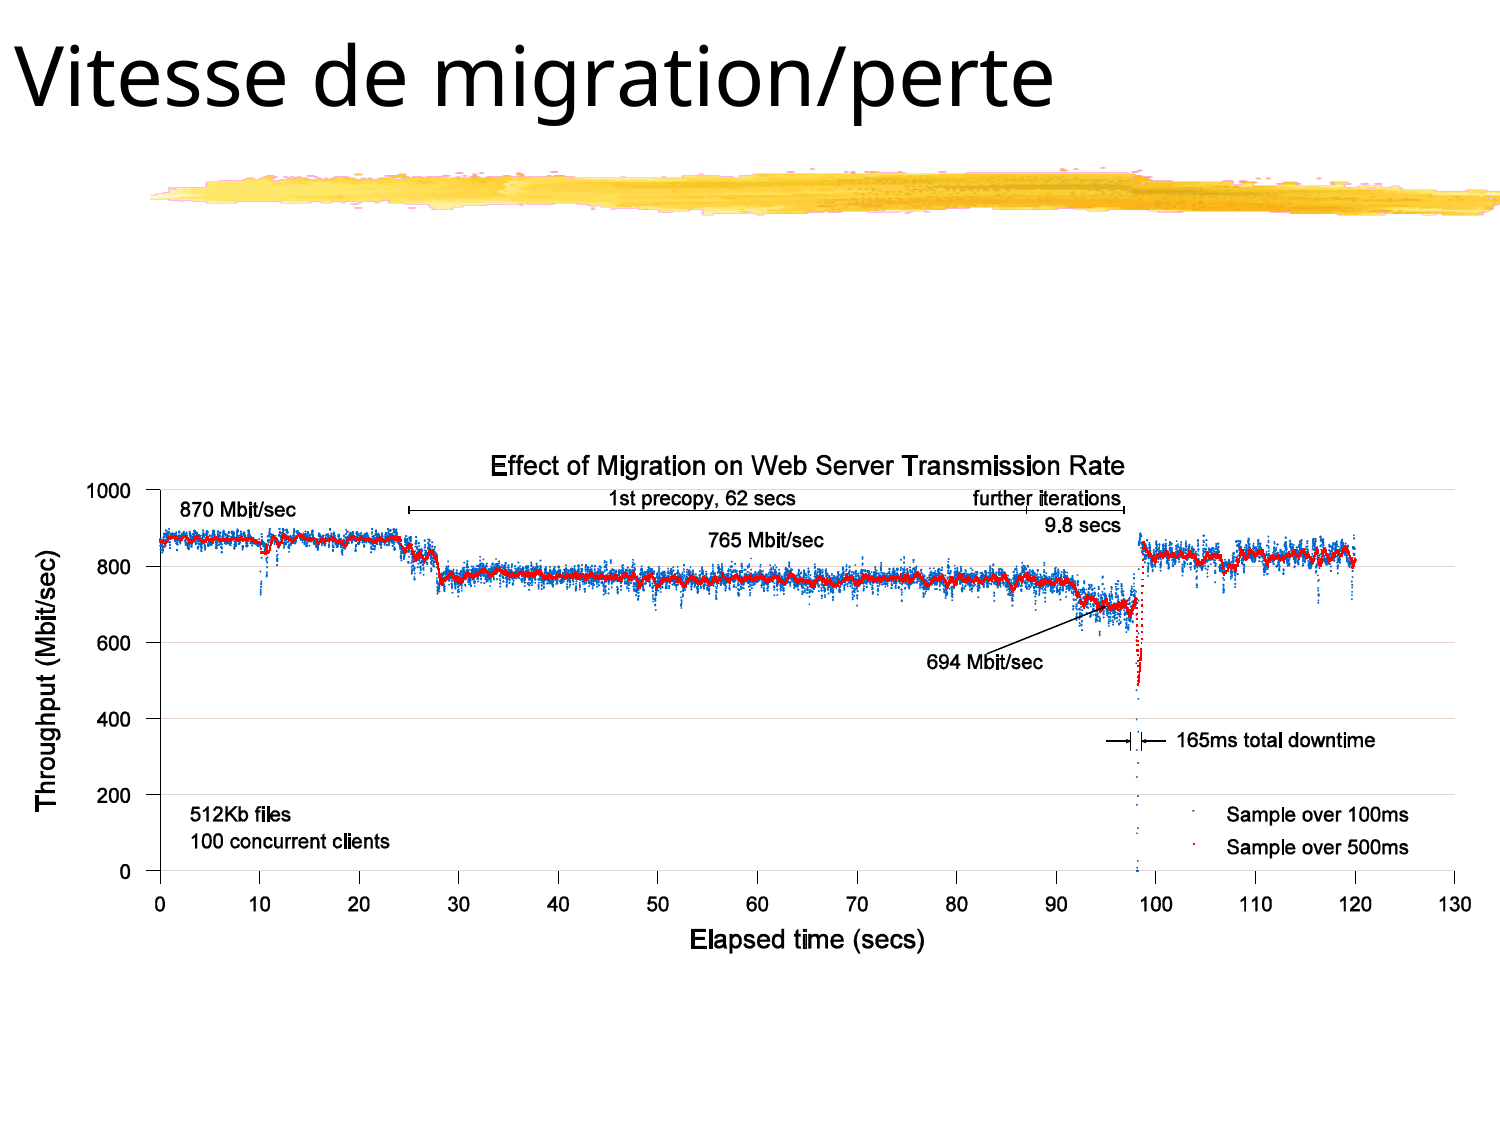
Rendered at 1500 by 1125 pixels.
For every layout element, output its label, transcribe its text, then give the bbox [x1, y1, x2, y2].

picture [0, 349, 1500, 971]
title Vitesse de migration/perte [0, 0, 1500, 134]
picture [150, 162, 1500, 226]
